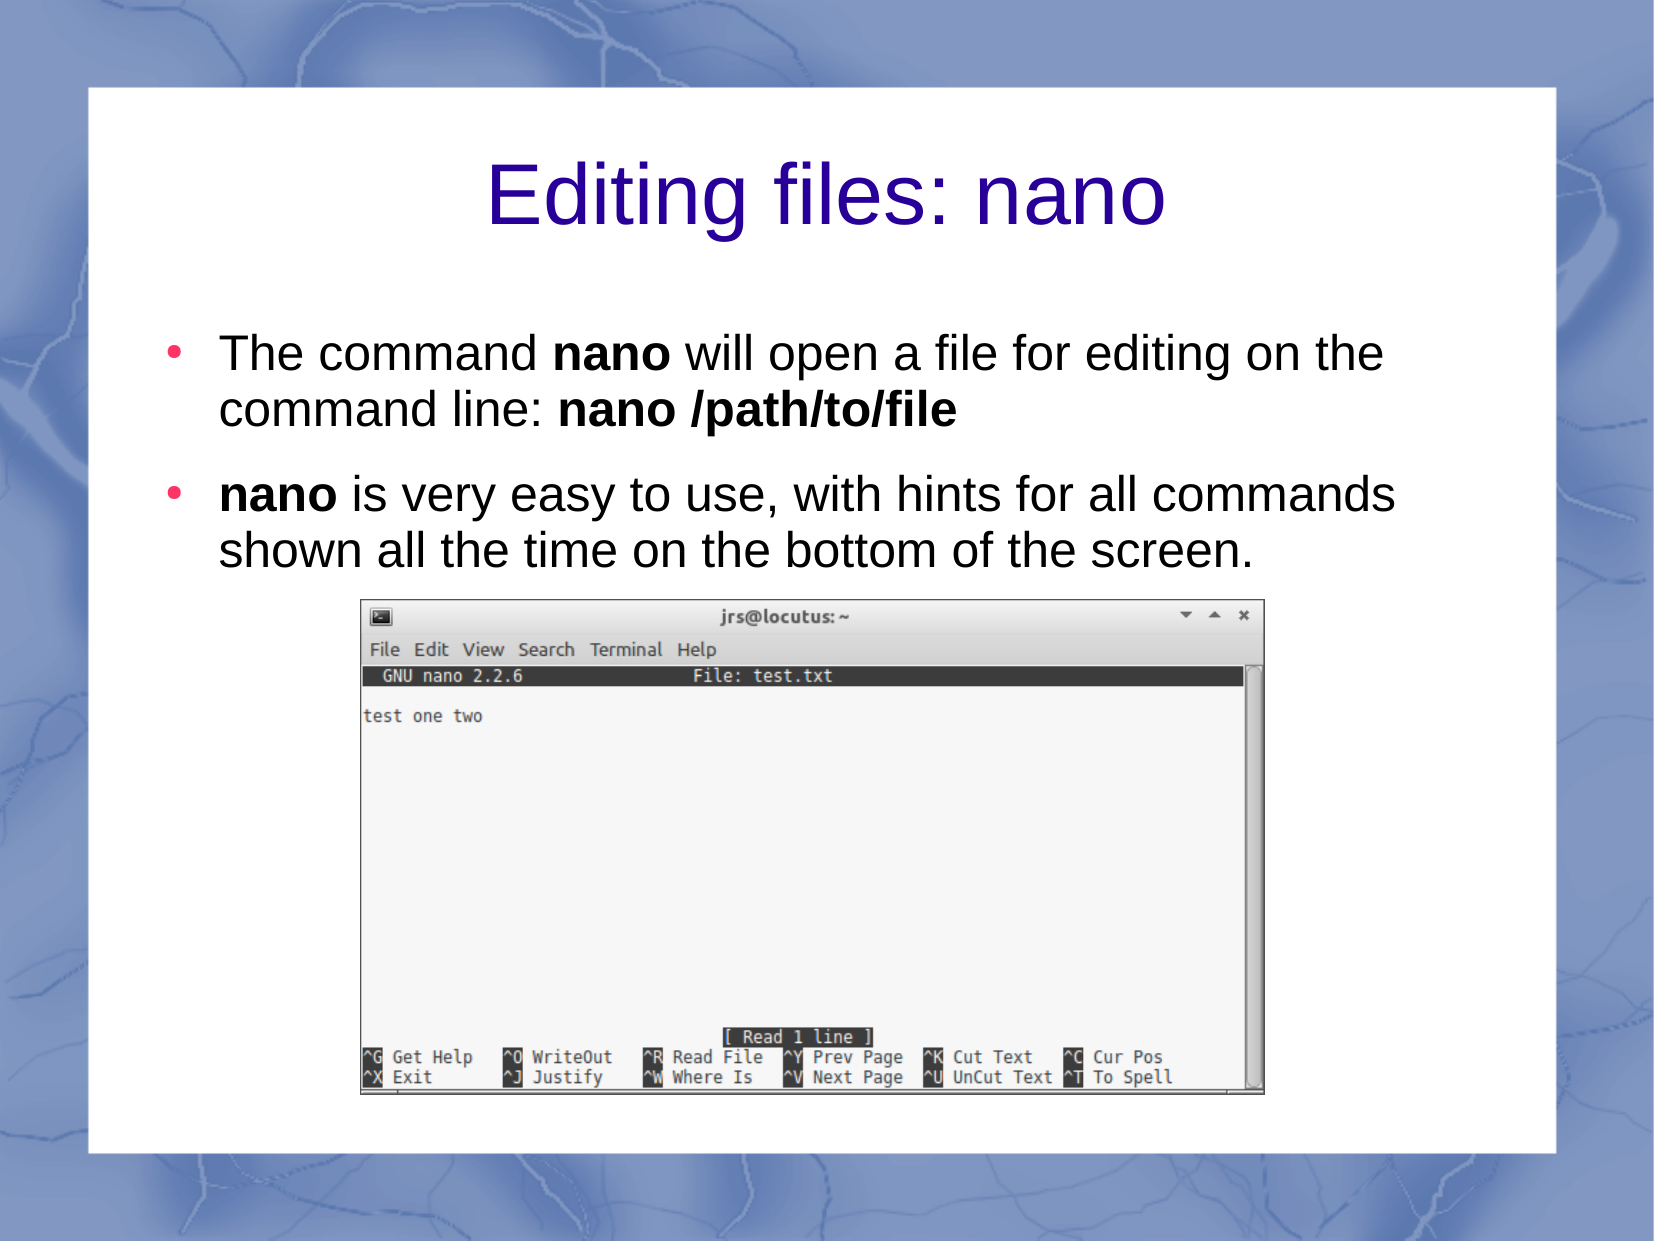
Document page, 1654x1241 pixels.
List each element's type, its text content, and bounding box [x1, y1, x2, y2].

title Editing files: nano [118, 90, 1536, 298]
picture [0, 0, 1654, 1241]
list The command nano will open a file for editing on the command line: nano /path/to/file nano is very easy to use, with hints for all commands shown all the time on the bottom of the screen. [147, 325, 1506, 1145]
